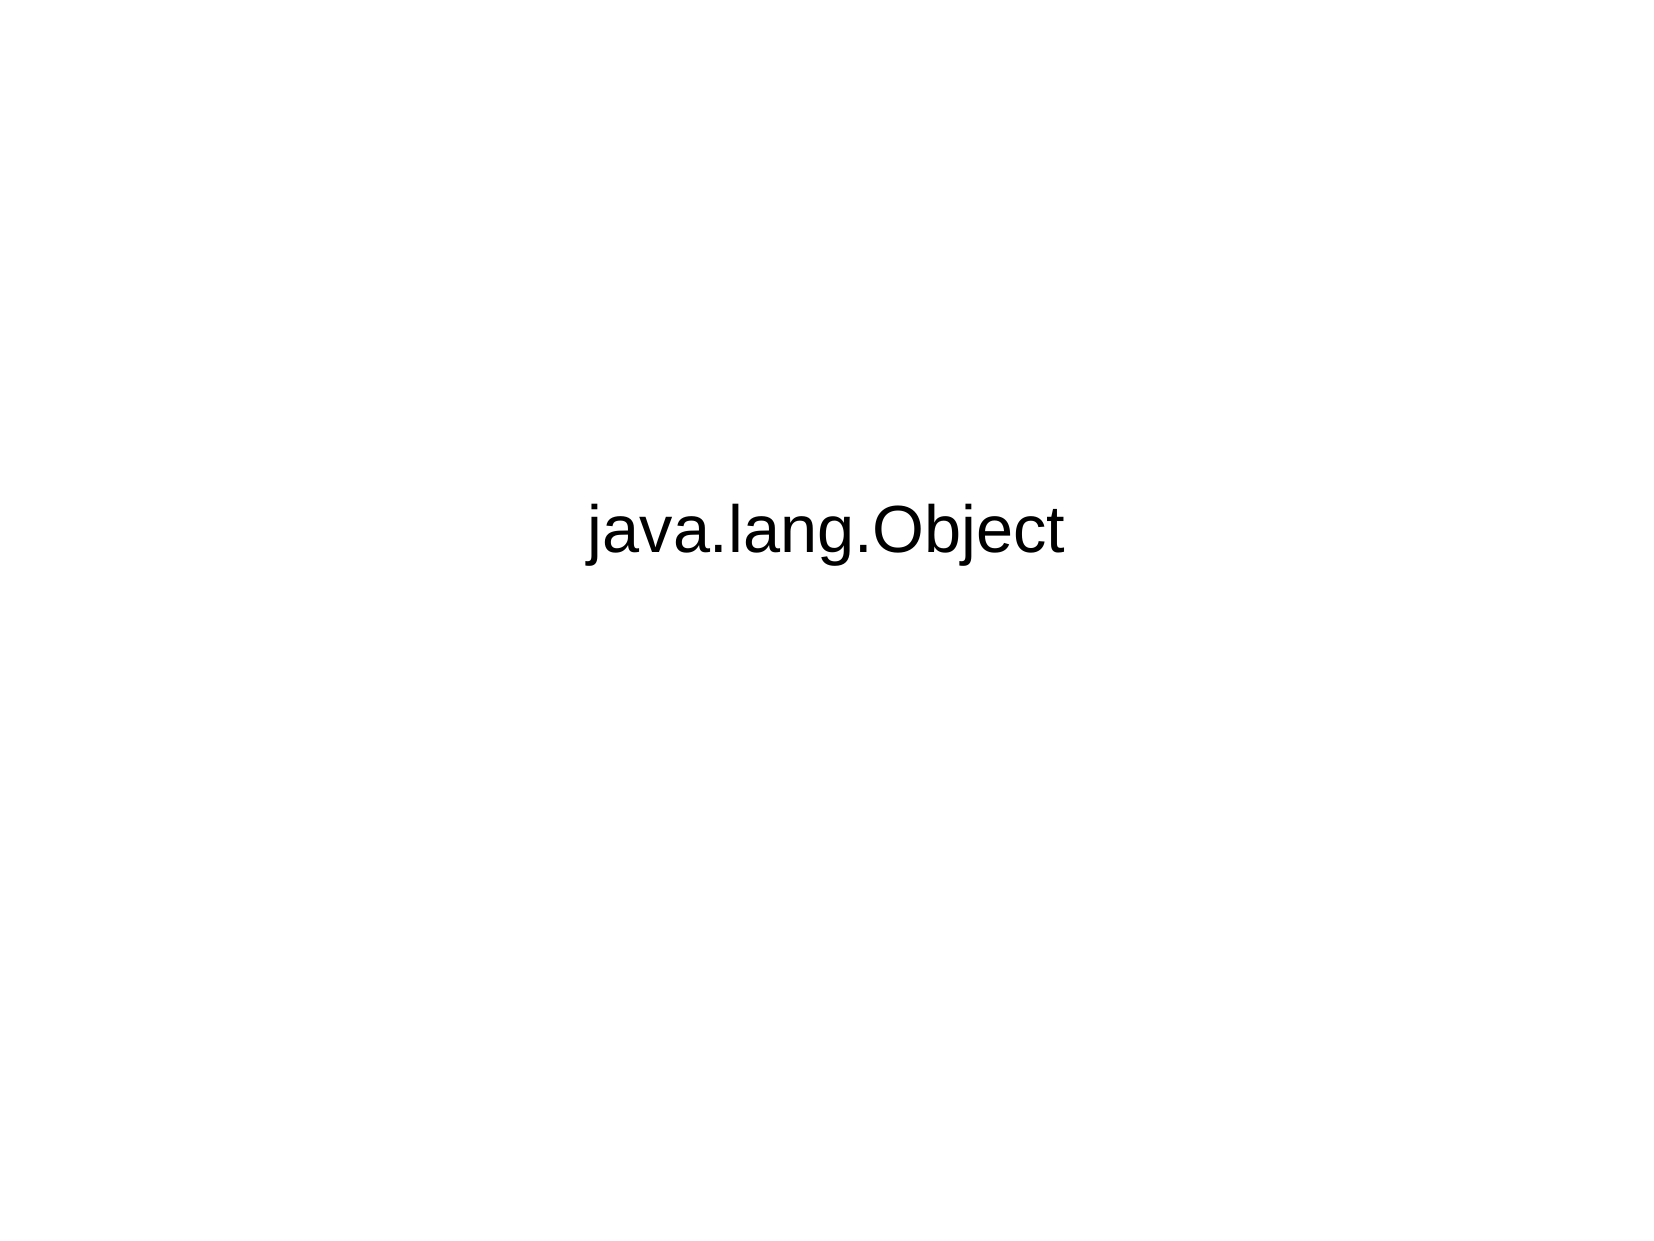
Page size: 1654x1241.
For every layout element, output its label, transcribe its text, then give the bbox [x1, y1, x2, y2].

subtitle java.lang.Object [82, 49, 1571, 1010]
